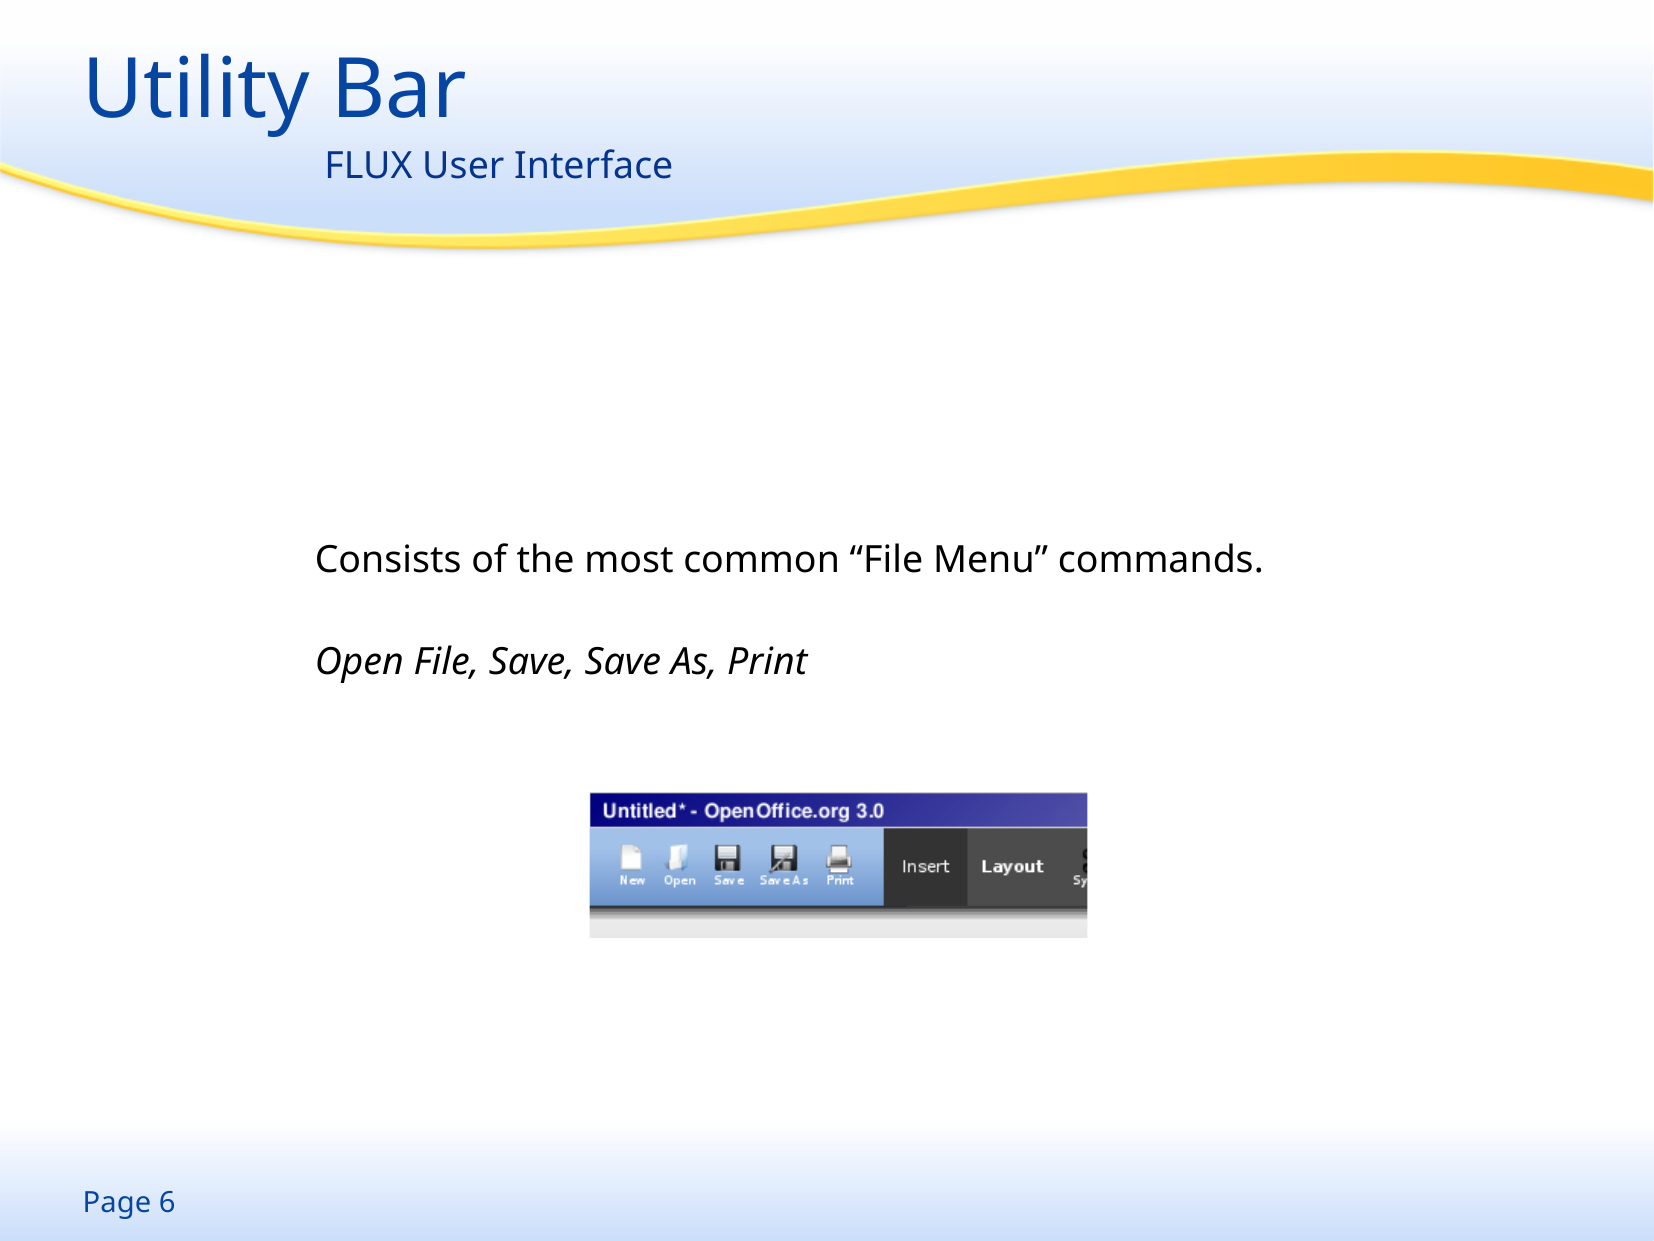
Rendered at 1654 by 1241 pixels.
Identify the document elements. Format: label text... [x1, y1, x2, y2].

picture [0, 0, 1654, 259]
text_box Consists of the most common “File Menu” commands. Open File, Save, Save As, Print [300, 525, 1313, 676]
picture [589, 792, 1088, 938]
text_box FLUX User Interface [82, 134, 916, 195]
title Utility Bar [82, 23, 1565, 148]
